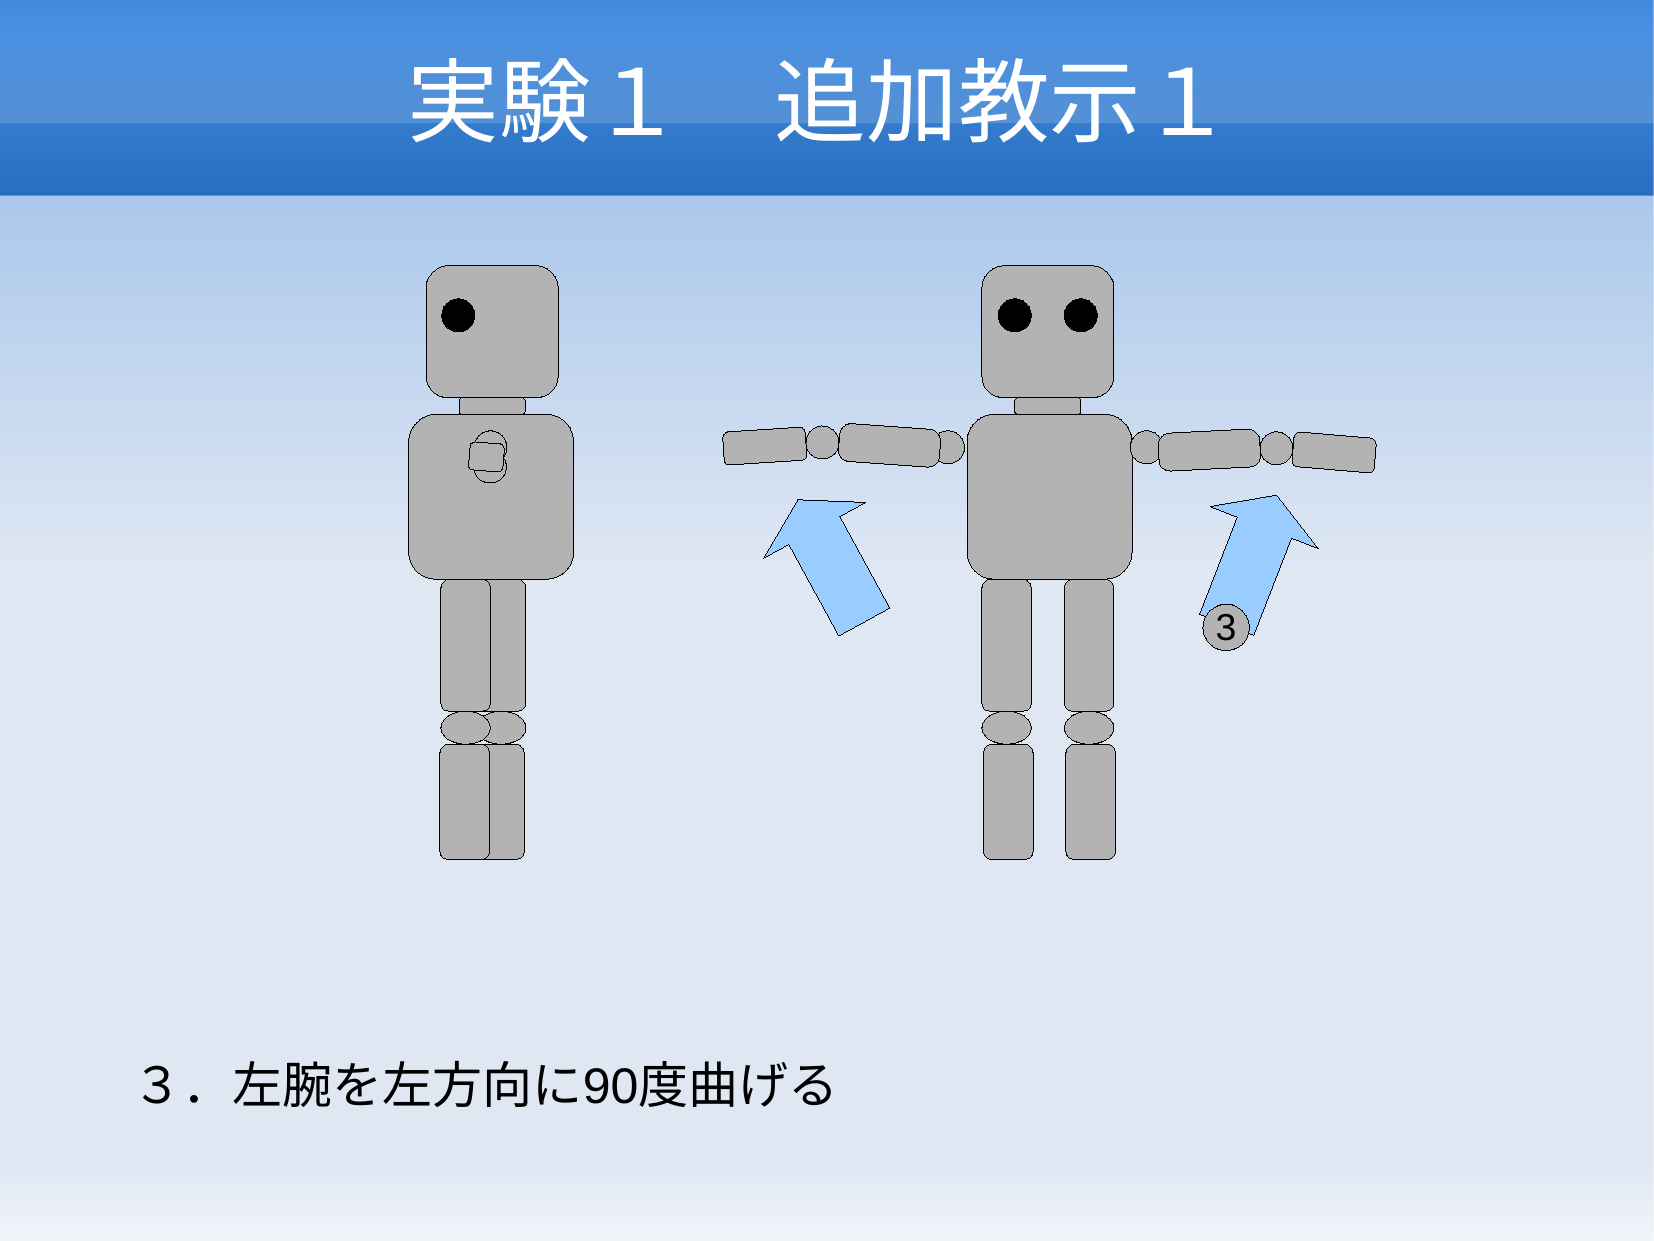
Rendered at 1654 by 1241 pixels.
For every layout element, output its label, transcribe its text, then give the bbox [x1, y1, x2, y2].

text_box [722, 423, 965, 468]
text_box [967, 265, 1377, 860]
text_box [408, 265, 574, 860]
text_box ３．左腕を左方向に90度曲げる [118, 927, 854, 1148]
text_box [763, 499, 890, 636]
text_box [1199, 495, 1319, 636]
picture [0, 0, 1654, 1241]
text_box 3 [1202, 604, 1250, 651]
title 実験１ 追加教示１ [76, 0, 1565, 208]
